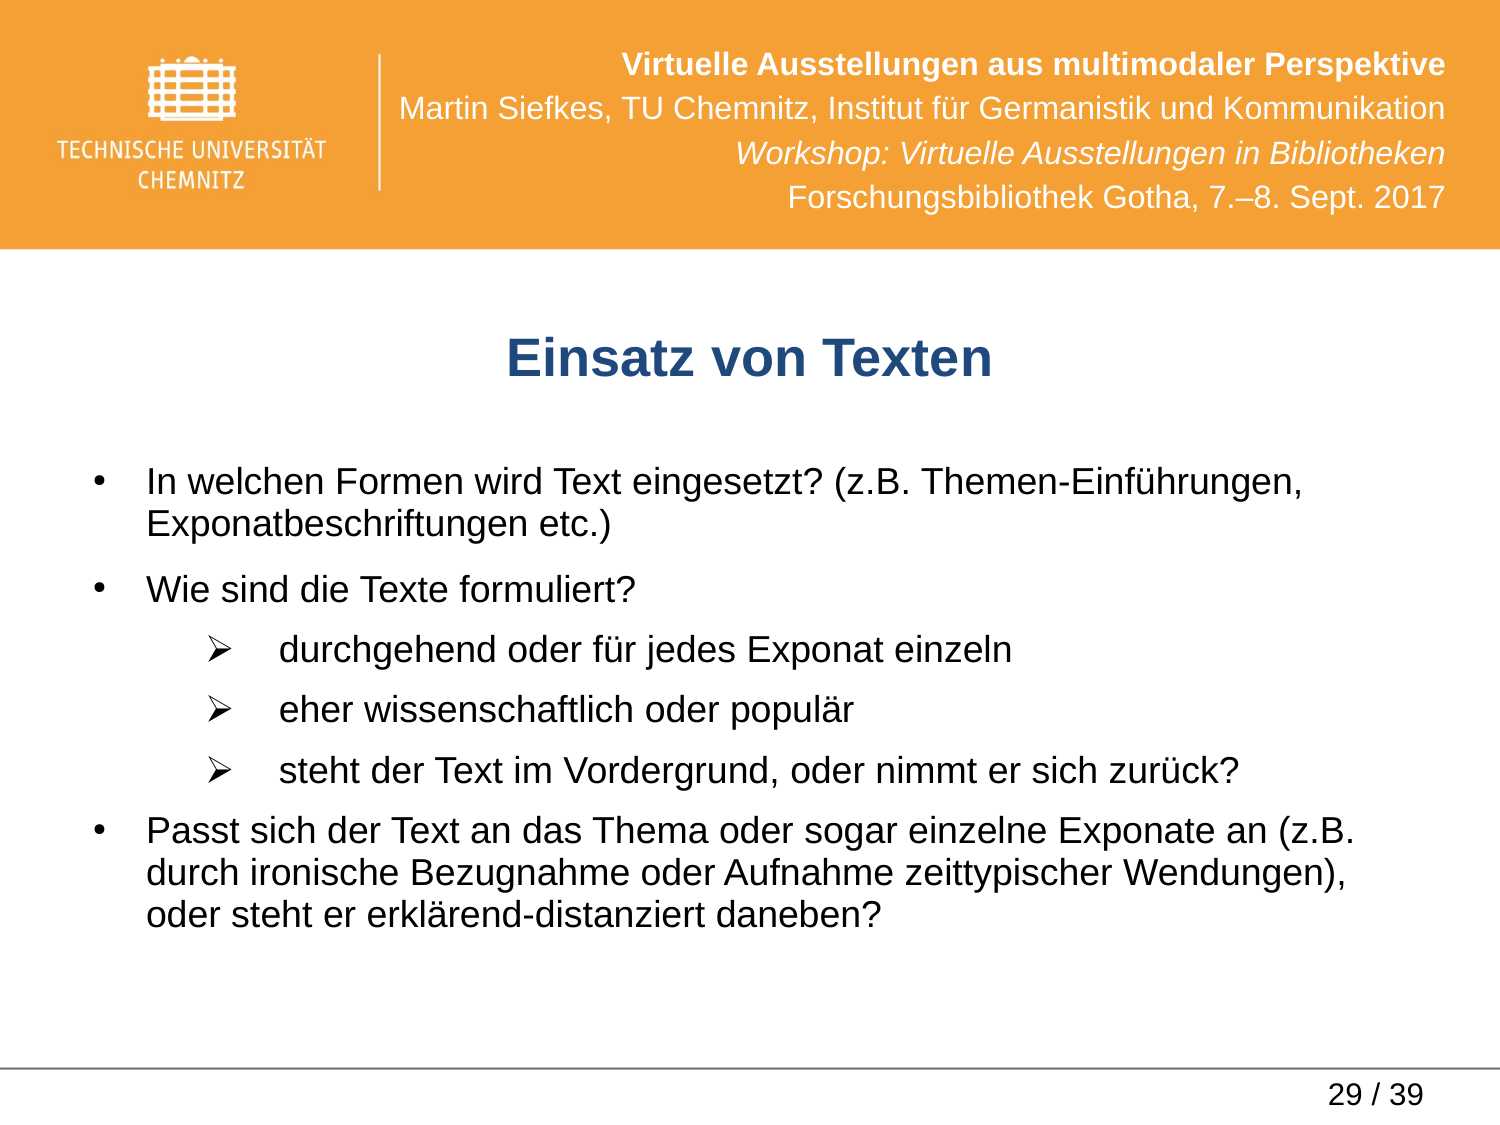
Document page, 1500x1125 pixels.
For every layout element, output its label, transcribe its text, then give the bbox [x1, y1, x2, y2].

text_box Einsatz von Texten [59, 314, 1441, 449]
list [419, 45, 774, 197]
list In welchen Formen wird Text eingesetzt? (z.B. Themen-Einführungen, Exponatbeschriftungen etc.) Wie sind die Texte formuliert?  durchgehend oder für jedes Exponat einzeln  eher wissenschaftlich oder populär  steht der Text im Vordergrund, oder nimmt er sich zurück? Passt sich der Text an das Thema oder sogar einzelne Exponate an (z.B. durch ironische Bezugnahme oder Aufnahme zeittypischer Wendungen), oder steht er erklärend-distanziert daneben? [75, 460, 1426, 969]
text_box <Foliennummer> / 39 [1211, 1069, 1500, 1120]
picture [0, 0, 1500, 1125]
